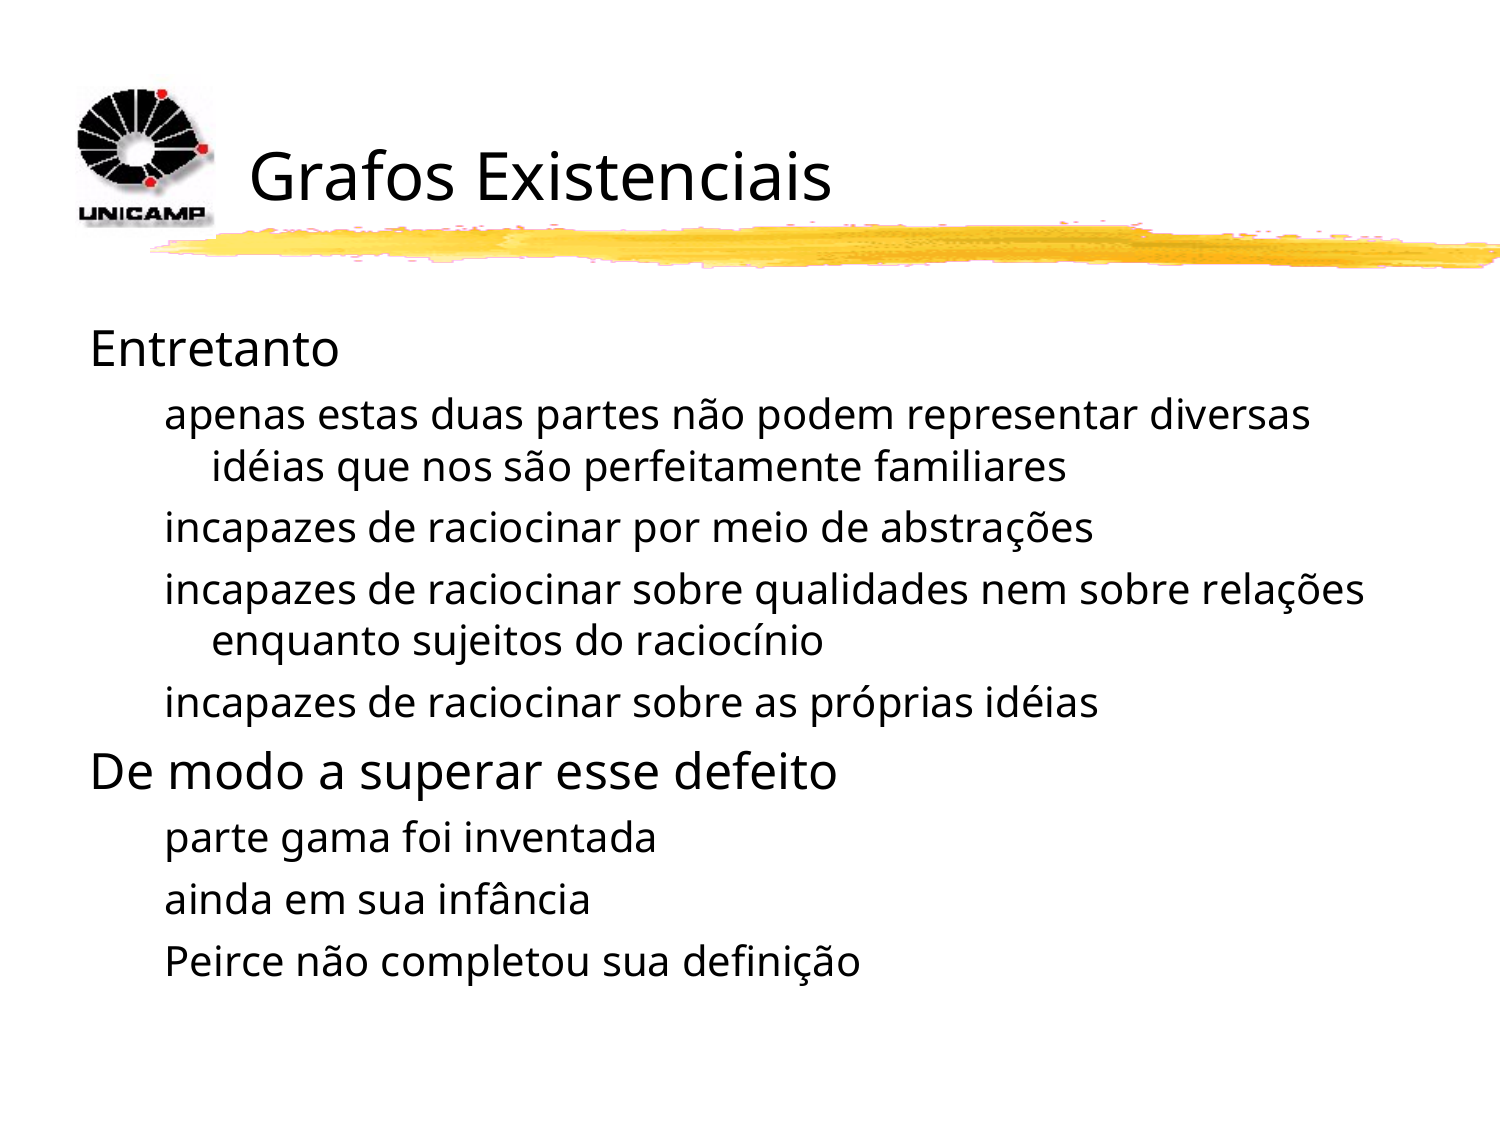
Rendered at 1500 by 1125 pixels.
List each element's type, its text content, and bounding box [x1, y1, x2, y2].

list Entretanto apenas estas duas partes não podem representar diversas idéias que nos são perfeitamente familiares incapazes de raciocinar por meio de abstrações incapazes de raciocinar sobre qualidades nem sobre relações enquanto sujeitos do raciocínio incapazes de raciocinar sobre as próprias idéias De modo a superar esse defeito parte gama foi inventada ainda em sua infância Peirce não completou sua definição [74, 309, 1417, 994]
picture [75, 74, 1500, 279]
title Grafos Existenciais [233, 37, 1434, 225]
